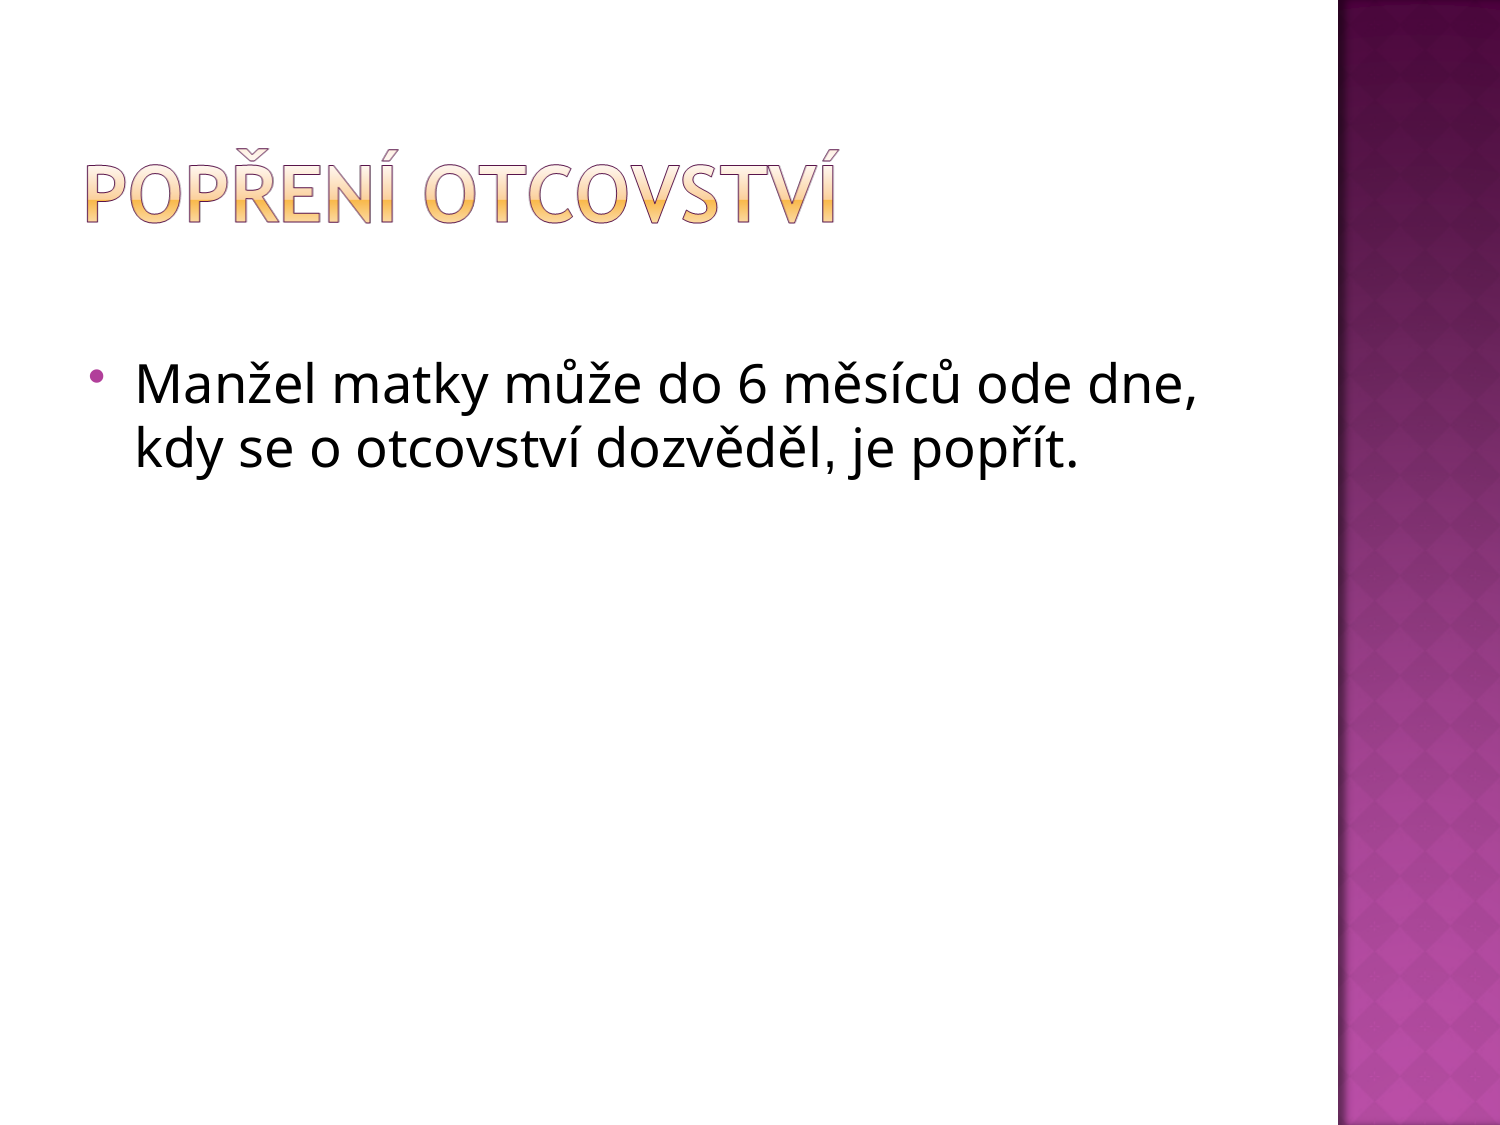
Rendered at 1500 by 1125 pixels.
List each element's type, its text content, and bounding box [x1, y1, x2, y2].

text_box [34, 52, 1265, 241]
list Manžel matky může do 6 měsíců ode dne, kdy se o otcovství dozvěděl, je popřít. [75, 263, 1263, 1060]
picture [1337, 0, 1500, 1125]
